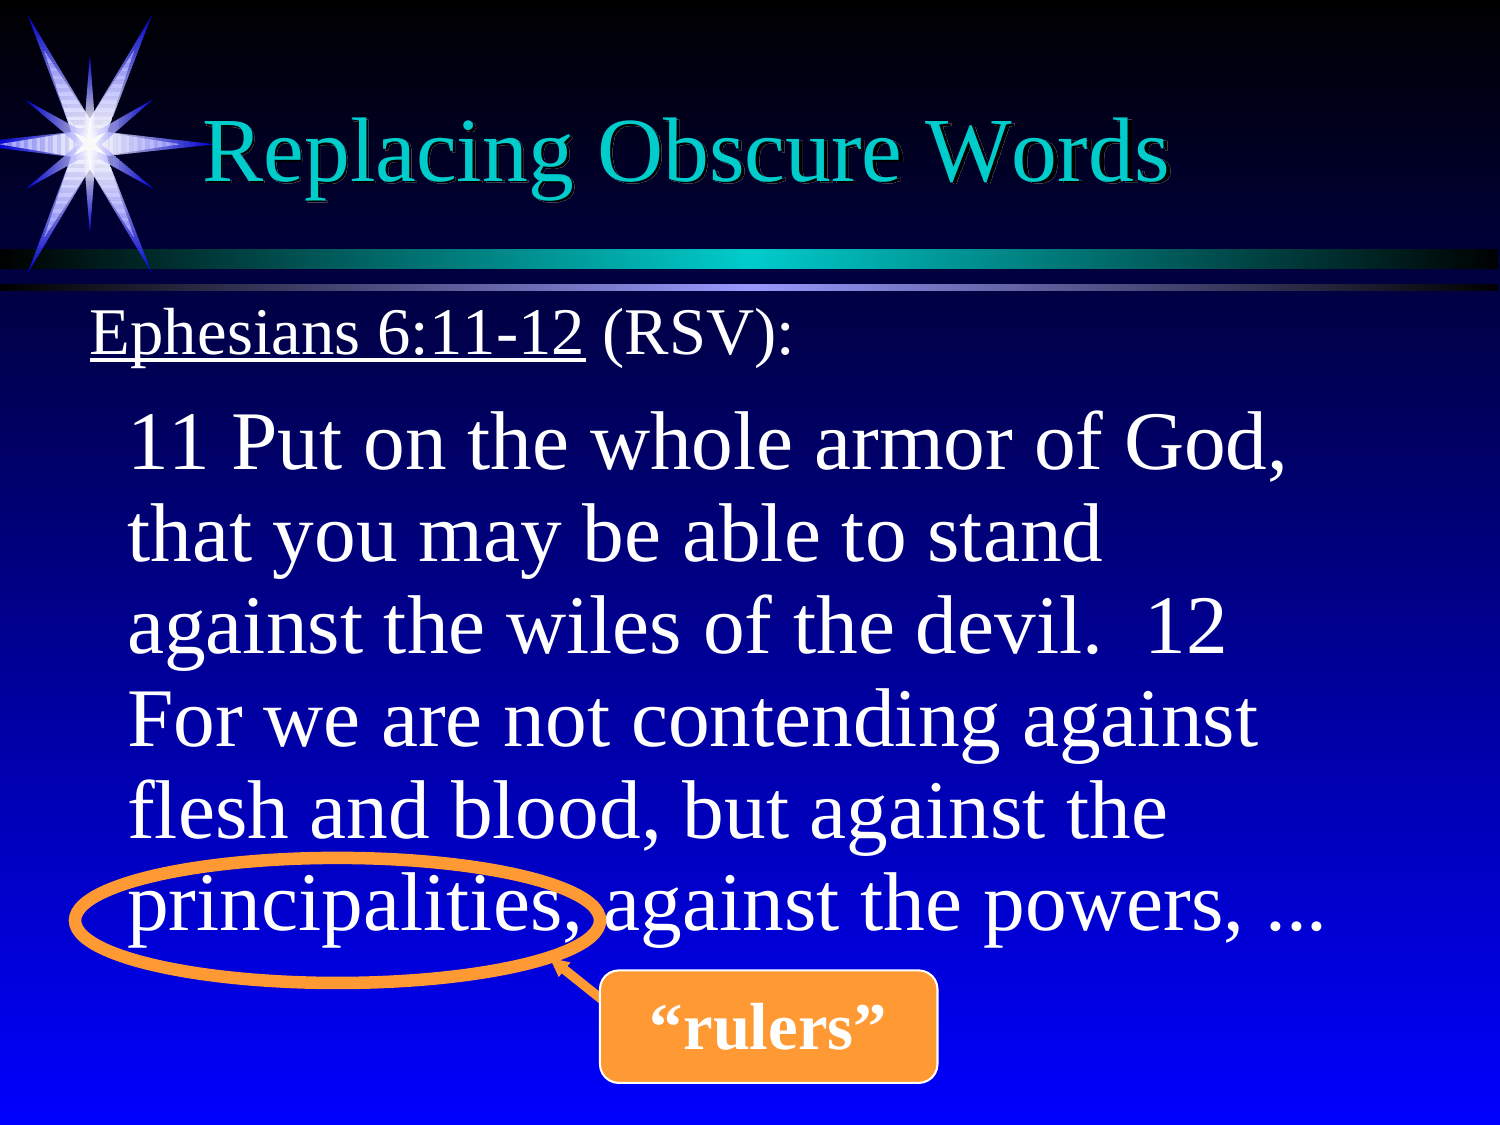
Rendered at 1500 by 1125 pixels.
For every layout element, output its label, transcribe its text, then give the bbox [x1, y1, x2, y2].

text_box 11 Put on the whole armor of God, that you may be able to stand against the wiles of the devil. 12 For we are not contending against flesh and blood, but against the principalities, against the powers, ... [112, 865, 593, 957]
title Replacing Obscure Words [187, 56, 1500, 244]
text_box Ephesians 6:11-12 (RSV): [75, 287, 838, 377]
text_box “rulers” [599, 970, 938, 1083]
text_box 11 Put on the whole armor of God, that you may be able to stand against the wiles of the devil. 12 For we are not contending against flesh and blood, but against the principalities, against the powers, ... [112, 387, 1376, 957]
